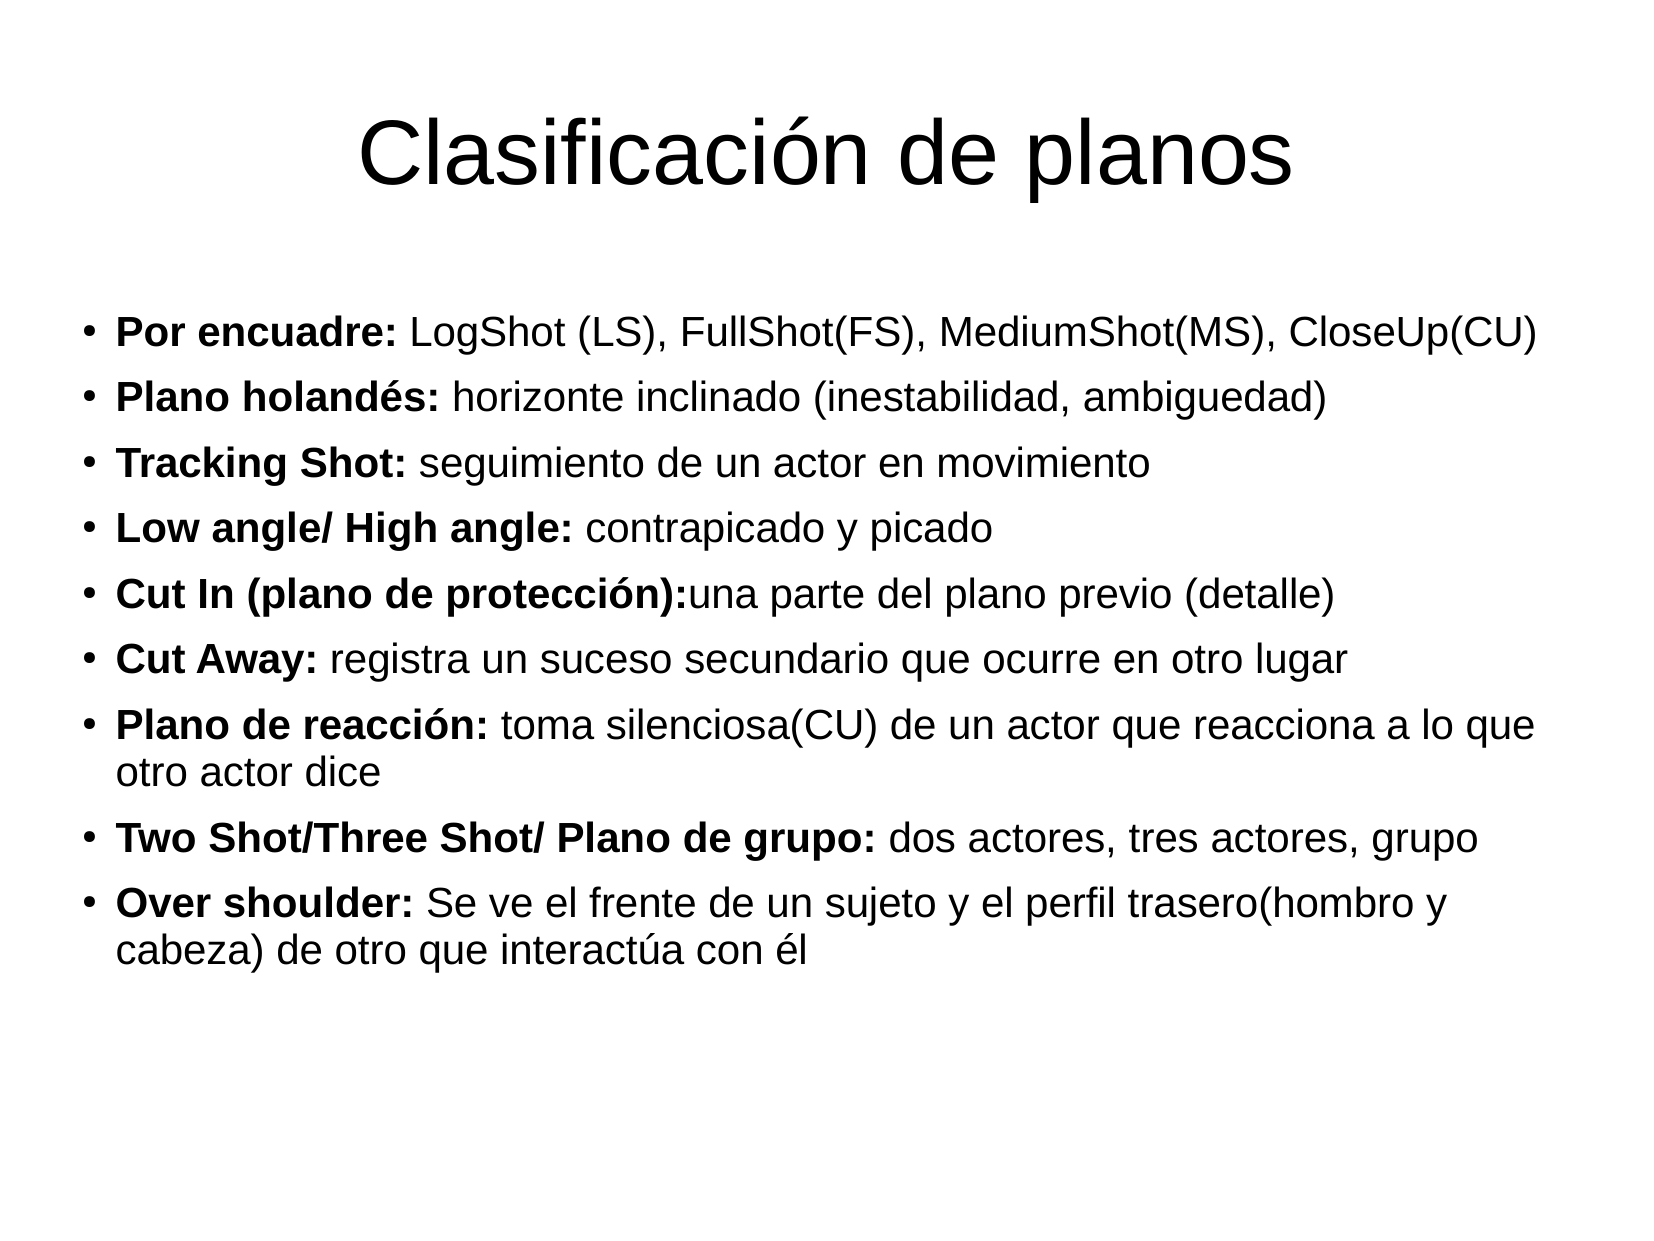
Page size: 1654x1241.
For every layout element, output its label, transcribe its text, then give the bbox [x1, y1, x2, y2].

title Clasificación de planos [82, 49, 1571, 257]
list Por encuadre: LogShot (LS), FullShot(FS), MediumShot(MS), CloseUp(CU) Plano holandés: horizonte inclinado (inestabilidad, ambiguedad) Tracking Shot: seguimiento de un actor en movimiento Low angle/ High angle: contrapicado y picado Cut In (plano de protección):una parte del plano previo (detalle) Cut Away: registra un suceso secundario que ocurre en otro lugar Plano de reacción: toma silenciosa(CU) de un actor que reacciona a lo que otro actor dice Two Shot/Three Shot/ Plano de grupo: dos actores, tres actores, grupo Over shoulder: Se ve el frente de un sujeto y el perfil trasero(hombro y cabeza) de otro que interactúa con él [70, 308, 1560, 1028]
